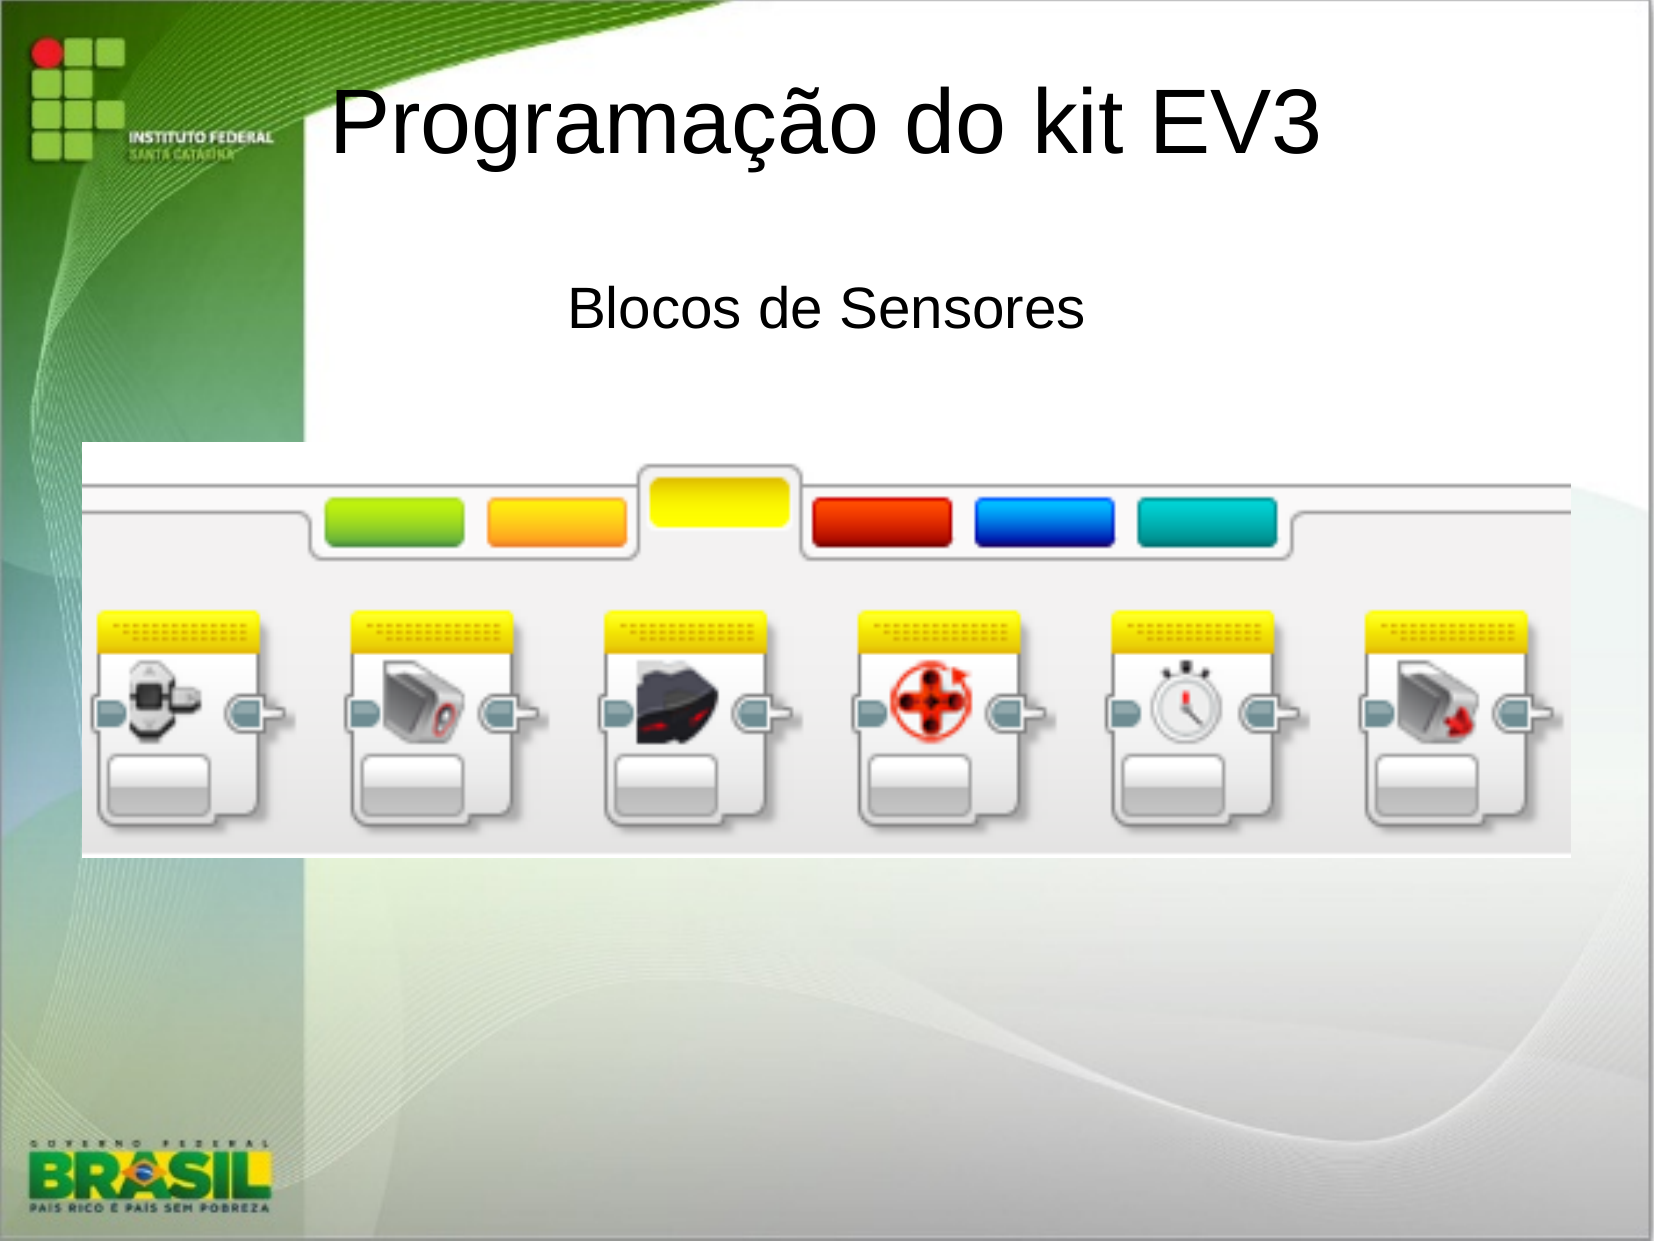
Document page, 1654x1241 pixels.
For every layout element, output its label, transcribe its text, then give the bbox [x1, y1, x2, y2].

title Programação do kit EV3 Blocos de Sensores [82, 70, 1571, 341]
picture [0, 0, 1654, 1241]
